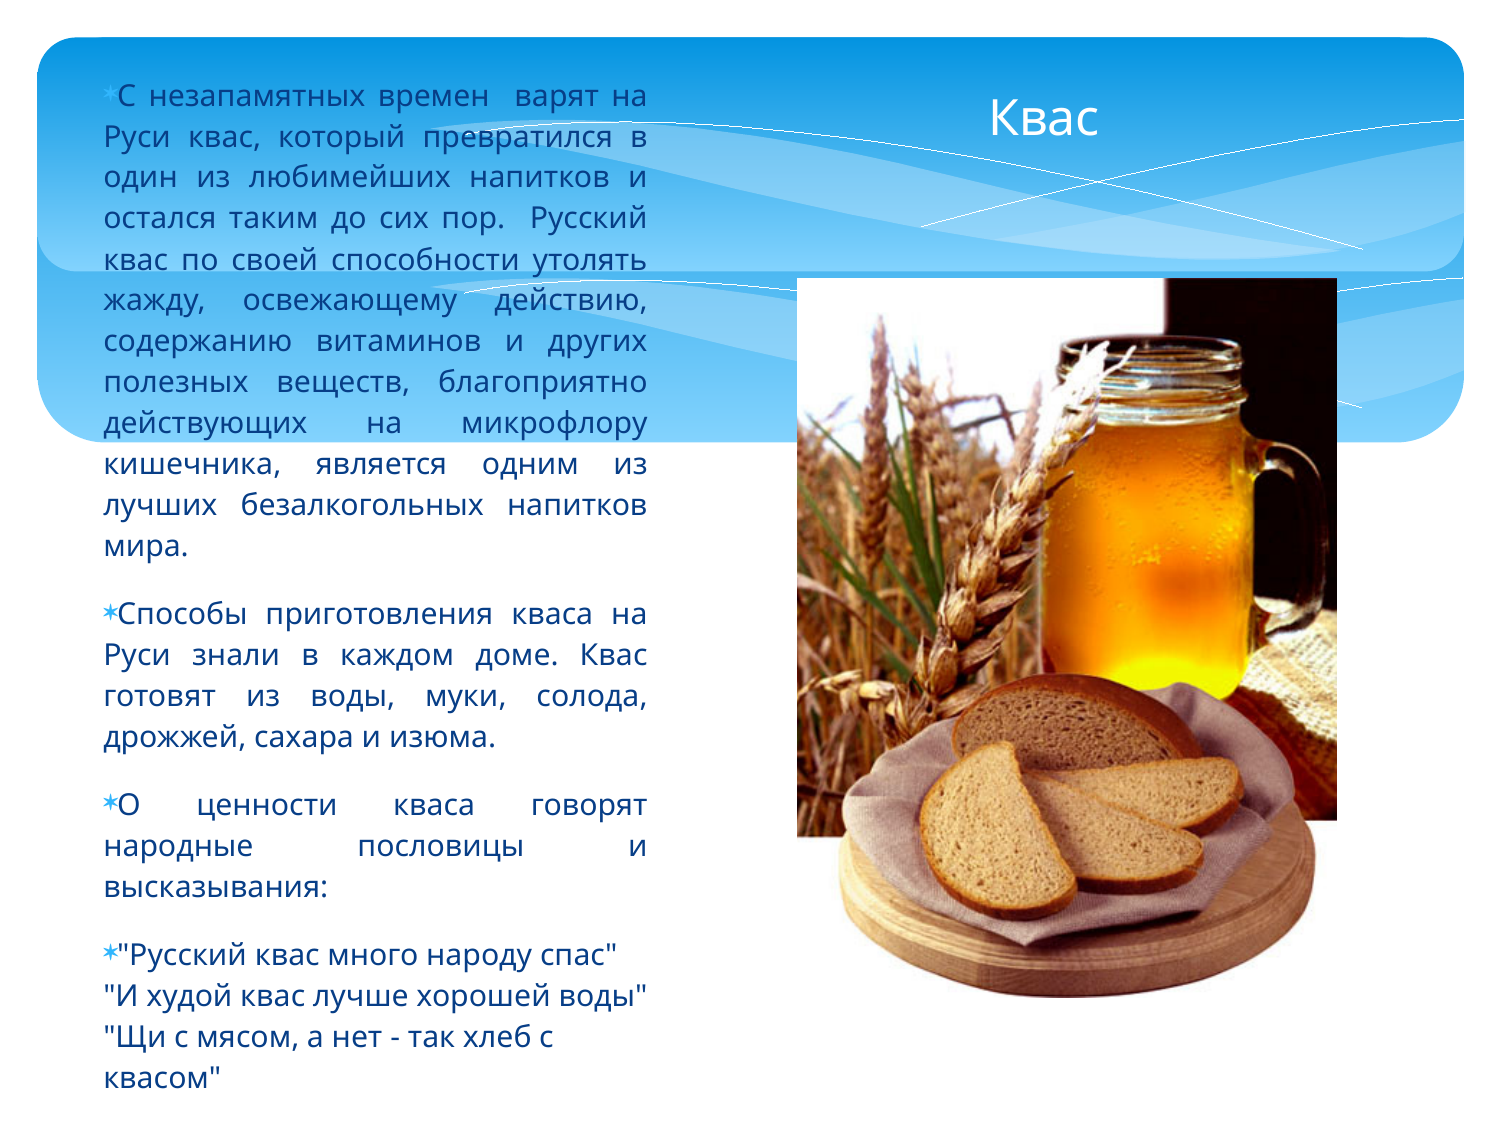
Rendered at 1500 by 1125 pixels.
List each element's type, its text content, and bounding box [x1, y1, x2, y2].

list С незапамятных времен варят на Руси квас, который превратился в один из любимейших напитков и остался таким до сих пор. Русский квас по своей способности утолять жажду, освежающему действию, содержанию витаминов и других полезных веществ, благоприятно действующих на микрофлору кишечника, является одним из лучших безалкогольных напитков мира. Способы приготовления кваса на Руси знали в каждом доме. Квас готовят из воды, муки, солода, дрожжей, сахара и изюма. О ценности кваса говорят народные пословицы и высказывания: "Русский квас много народу спас" "И худой квас лучше хорошей воды" "Щи с мясом, а нет - так хлеб с квасом" [88, 66, 669, 1125]
title Квас [797, 78, 1291, 230]
picture [797, 278, 1337, 998]
